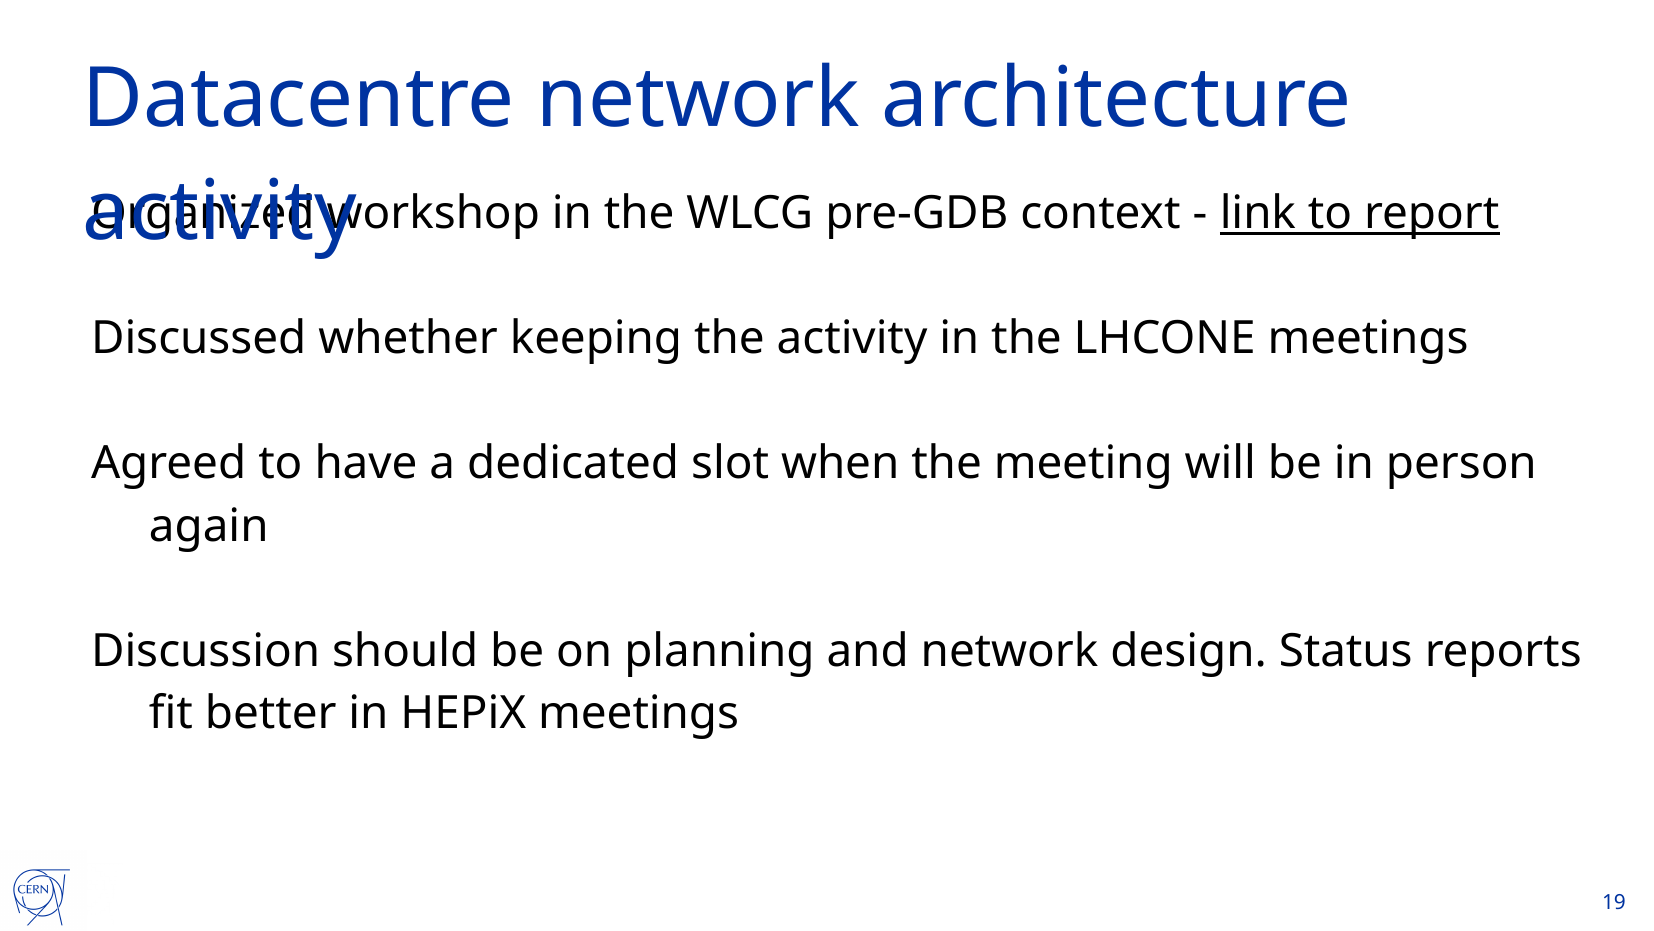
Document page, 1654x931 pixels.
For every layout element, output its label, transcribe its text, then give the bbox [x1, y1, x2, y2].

picture [0, 850, 127, 931]
text_box Organized workshop in the WLCG pre-GDB context - link to report Discussed whether keeping the activity in the LHCONE meetings Agreed to have a dedicated slot when the meeting will be in person again Discussion should be on planning and network design. Status reports fit better in HEPiX meetings [76, 172, 1601, 792]
title Datacentre network architecture activity [82, 37, 1571, 142]
